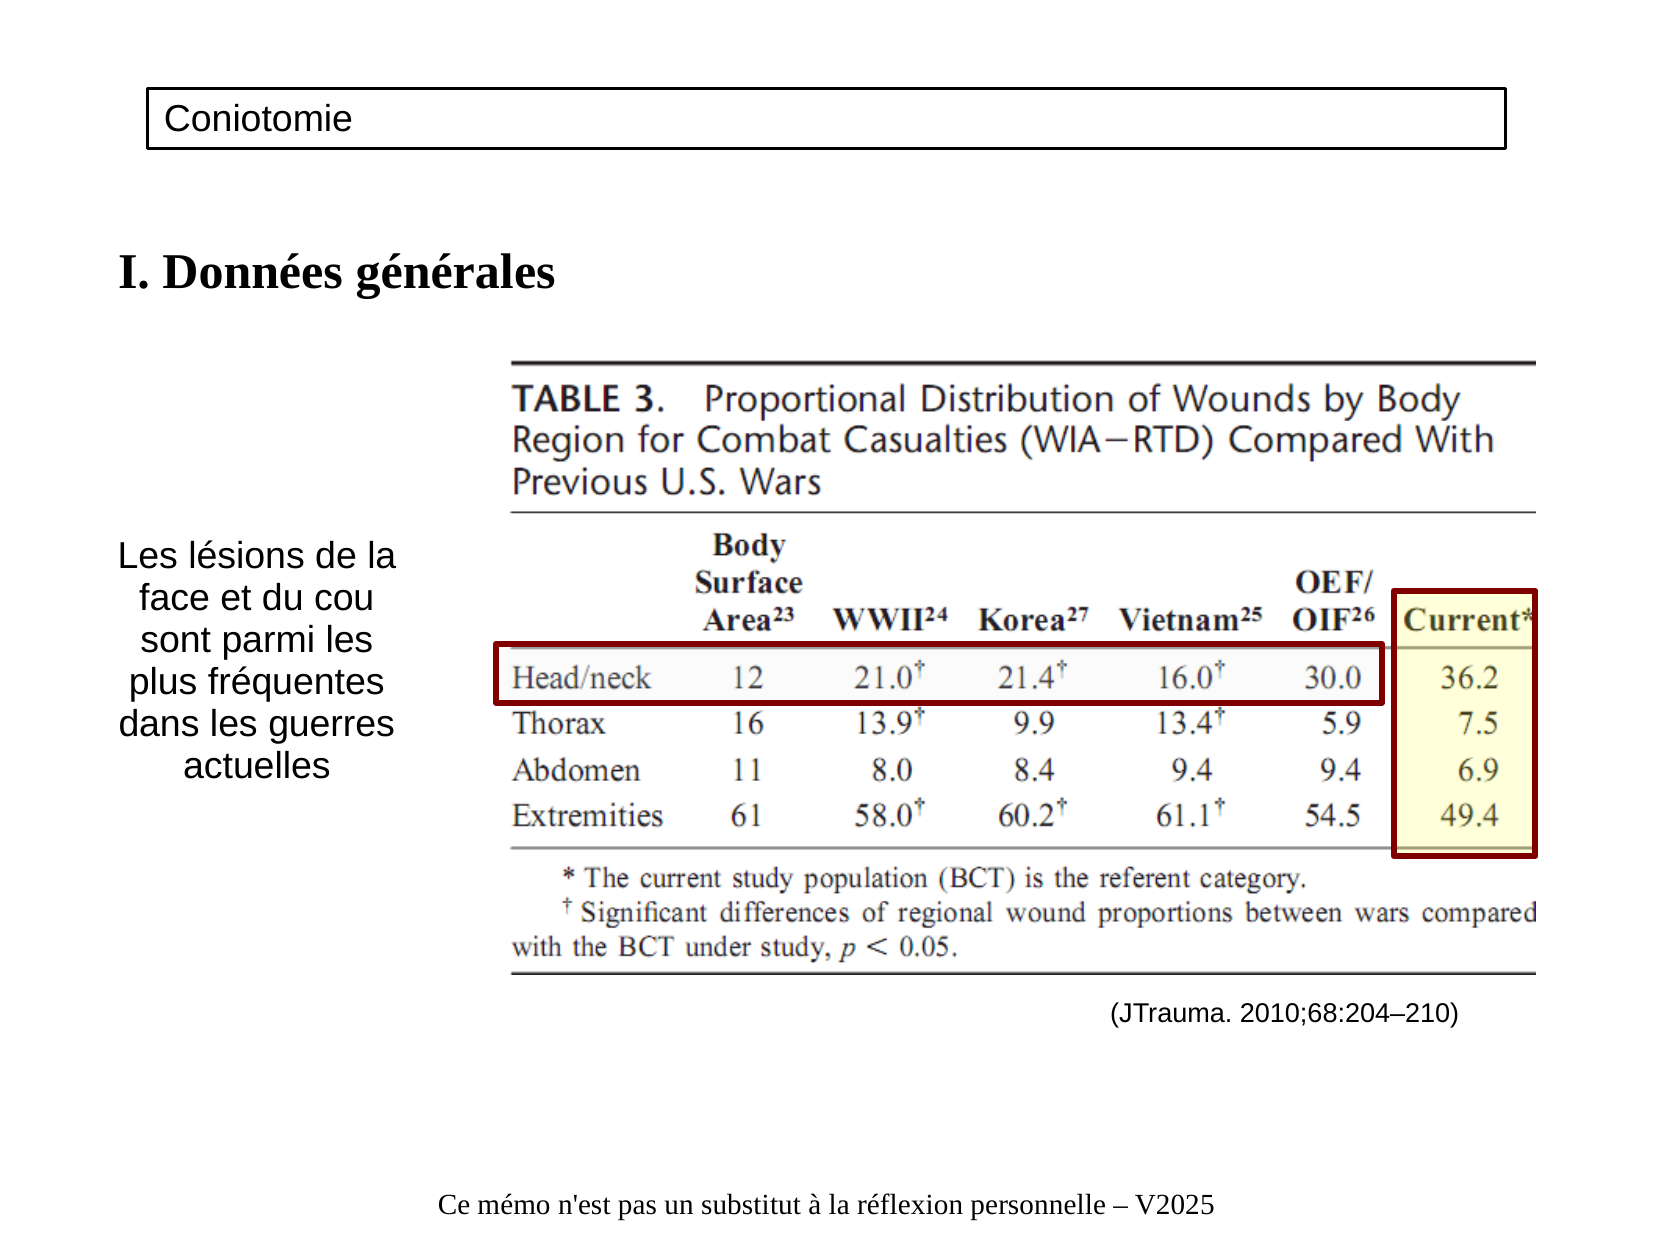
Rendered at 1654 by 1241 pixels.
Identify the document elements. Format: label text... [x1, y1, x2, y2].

text_box Coniotomie [147, 88, 1506, 149]
text_box Ce mémo n'est pas un substitut à la réflexion personnelle – V2025 [0, 1181, 1654, 1239]
text_box [496, 643, 1382, 703]
text_box (JTrauma. 2010;68:204–210) [1033, 990, 1536, 1036]
text_box Les lésions de la face et du cou sont parmi les plus fréquentes dans les guerres actuelles [100, 527, 414, 795]
text_box I. Données générales [103, 236, 1518, 308]
text_box [1393, 590, 1536, 857]
picture [507, 360, 1536, 975]
